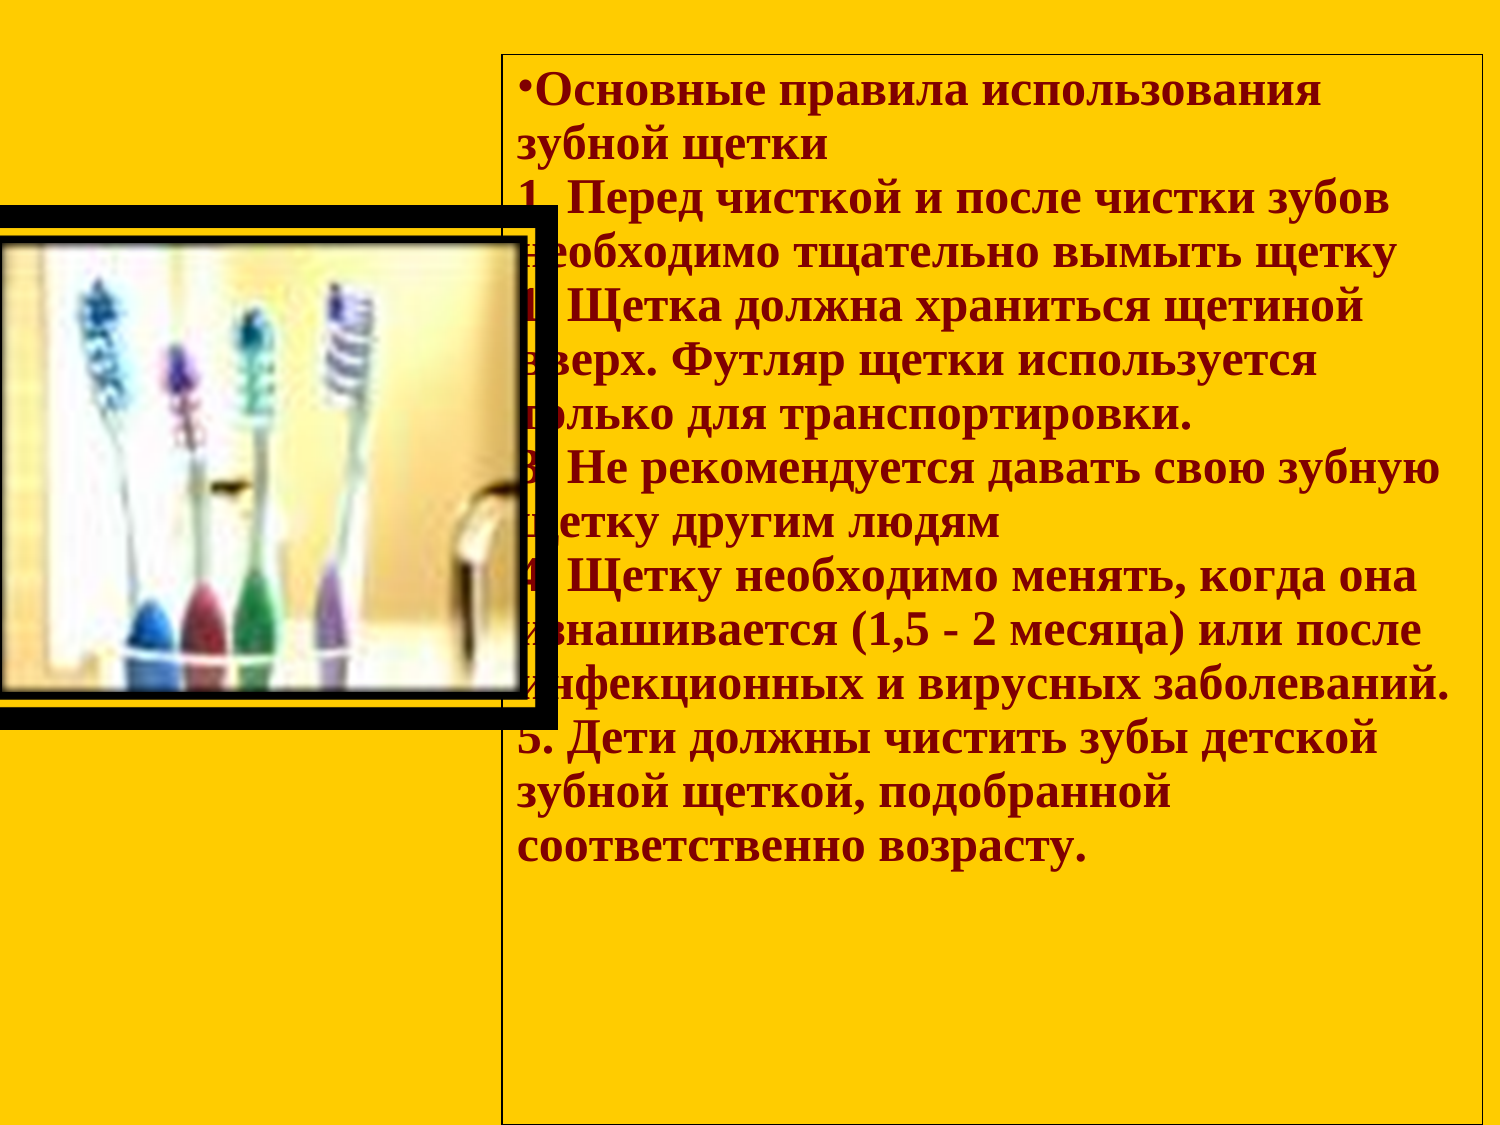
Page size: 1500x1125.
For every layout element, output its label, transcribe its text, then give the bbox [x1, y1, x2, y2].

list Основные правила использования зубной щетки 1. Перед чисткой и после чистки зубов необходимо тщательно вымыть щетку 1. Щетка должна храниться щетиной вверх. Футляр щетки используется только для транспортировки. 3. Не рекомендуется давать свою зубную щетку другим людям 4. Щетку необходимо менять, когда она изнашивается (1,5 - 2 месяца) или после инфекционных и вирусных заболеваний. 5. Дети должны чистить зубы детской зубной щеткой, подобранной соответственно возрасту. [501, 54, 1483, 1125]
picture [0, 205, 558, 730]
